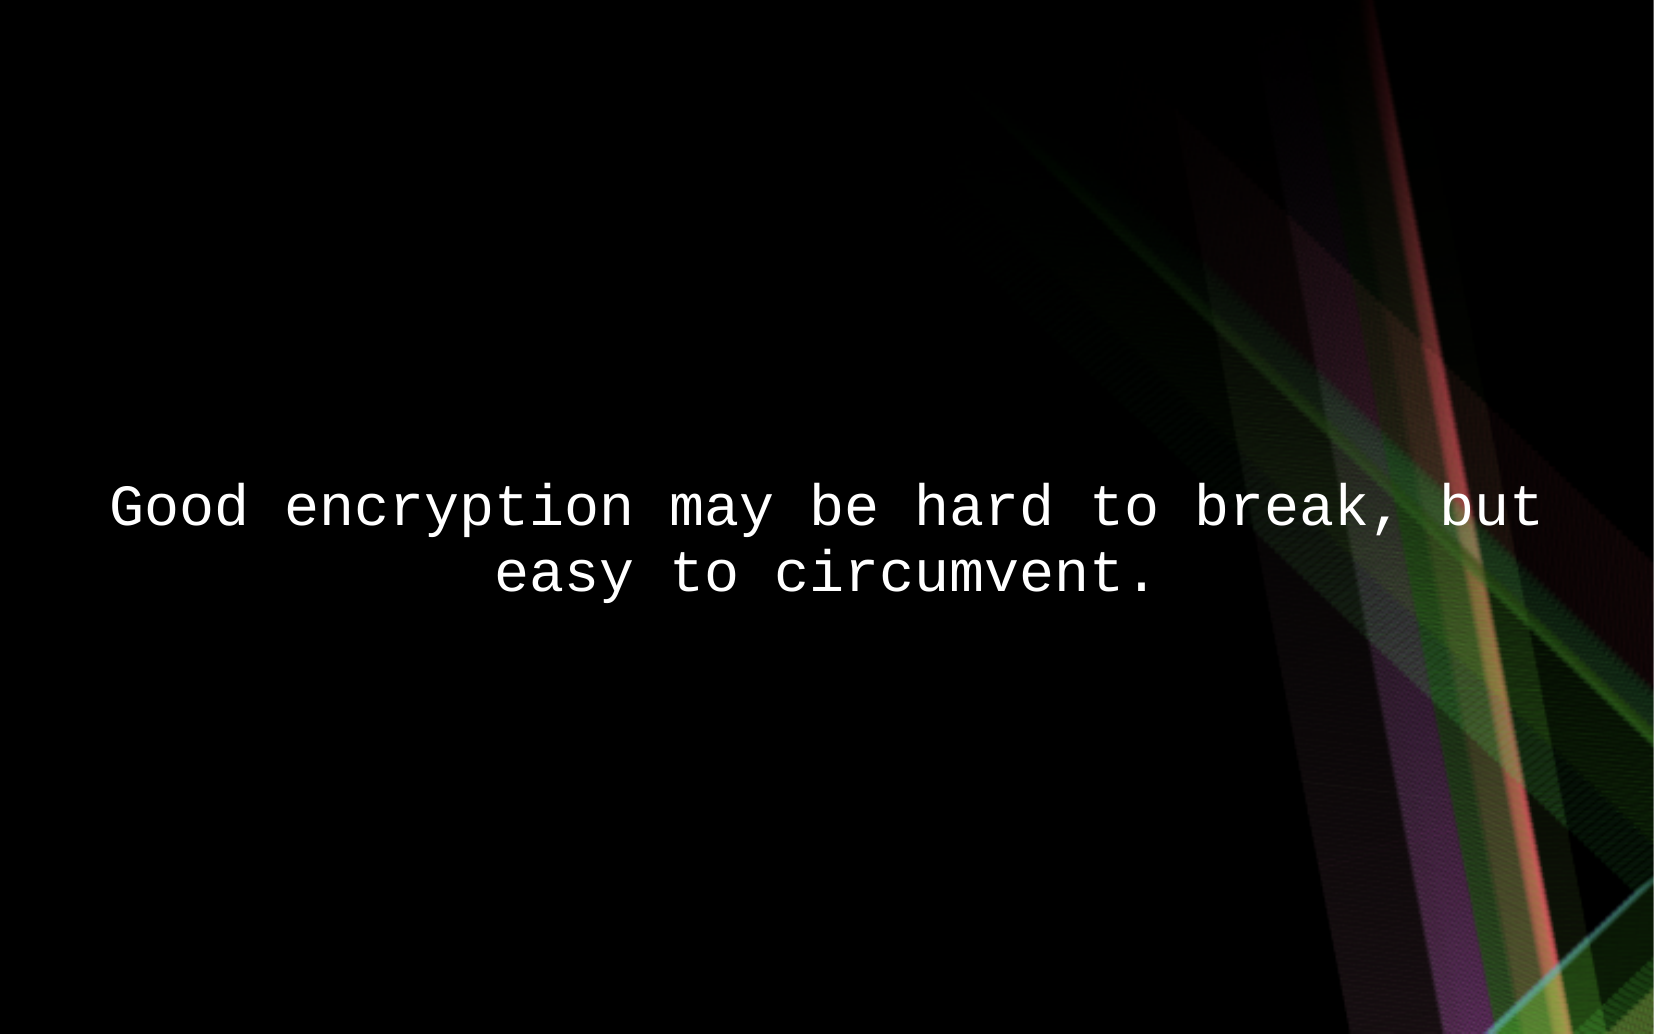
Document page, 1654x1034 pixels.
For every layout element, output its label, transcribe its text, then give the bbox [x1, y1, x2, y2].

subtitle Good encryption may be hard to break, but easy to circumvent. [82, 100, 1571, 901]
picture [0, 0, 1654, 1034]
